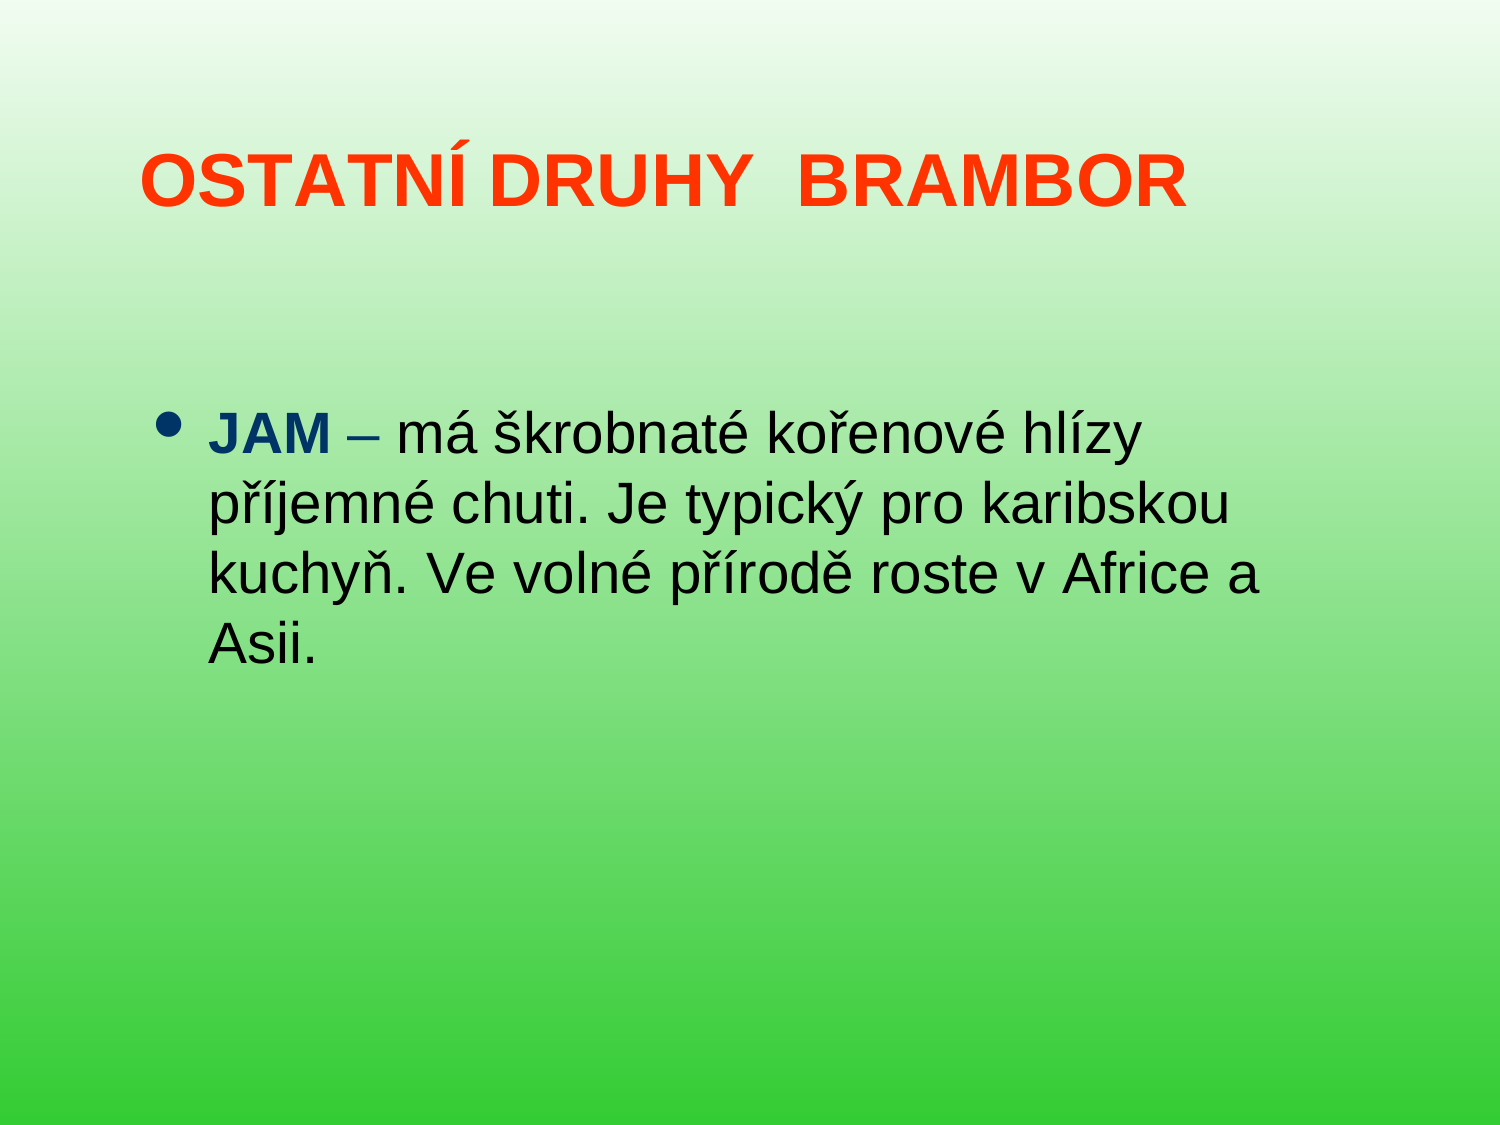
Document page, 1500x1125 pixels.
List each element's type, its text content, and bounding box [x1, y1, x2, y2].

title OSTATNÍ DRUHY BRAMBOR [124, 66, 1401, 231]
list JAM – má škrobnaté kořenové hlízy příjemné chuti. Je typický pro karibskou kuchyň. Ve volné přírodě roste v Africe a Asii. [137, 387, 1400, 999]
